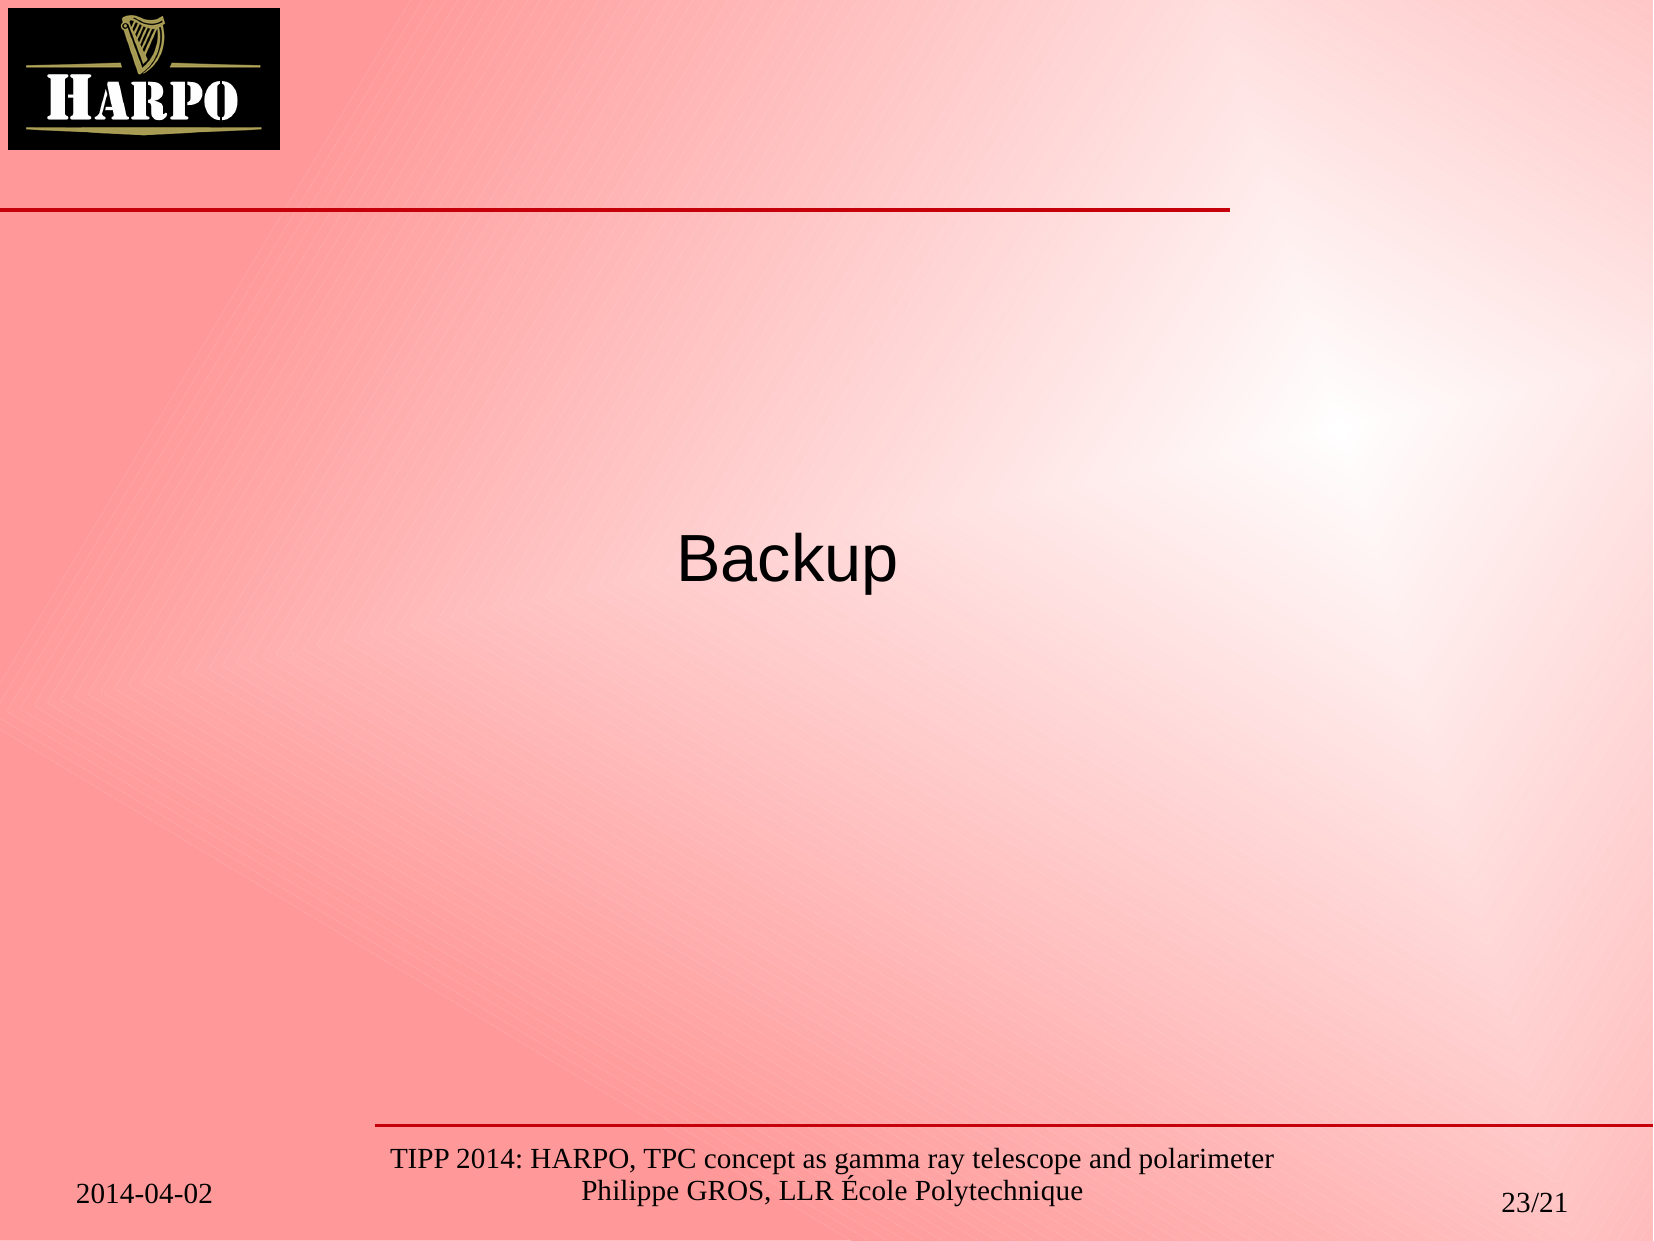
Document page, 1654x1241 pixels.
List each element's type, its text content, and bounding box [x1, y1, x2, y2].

subtitle Backup [285, 15, 1291, 1102]
picture [8, 8, 280, 150]
